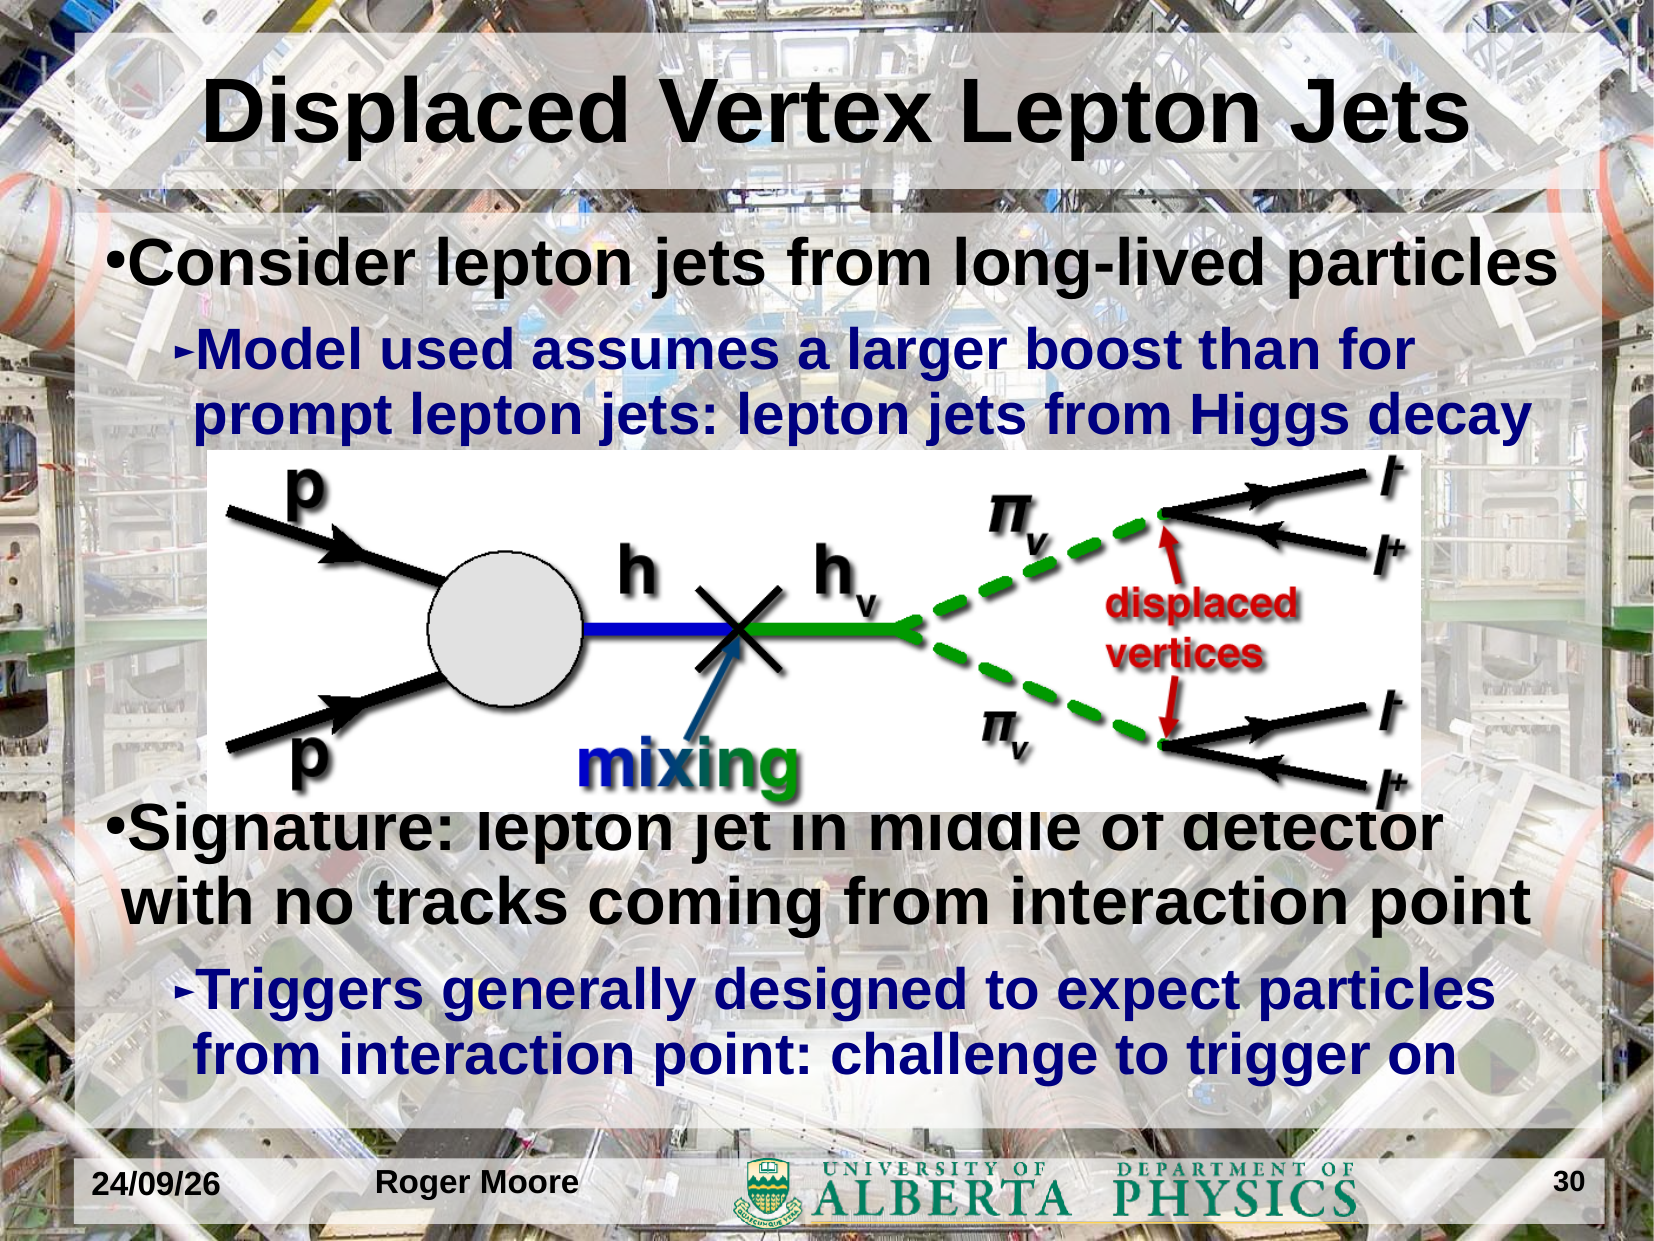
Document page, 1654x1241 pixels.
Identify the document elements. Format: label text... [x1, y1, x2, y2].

title Displaced Vertex Lepton Jets [74, 32, 1600, 189]
picture [0, 0, 1654, 1241]
list Consider lepton jets from long-lived particles Model used assumes a larger boost than for prompt lepton jets: lepton jets from Higgs decay Signature: lepton jet in middle of detector with no tracks coming from interaction point Triggers generally designed to expect particles from interaction point: challenge to trigger on [74, 212, 1603, 1129]
